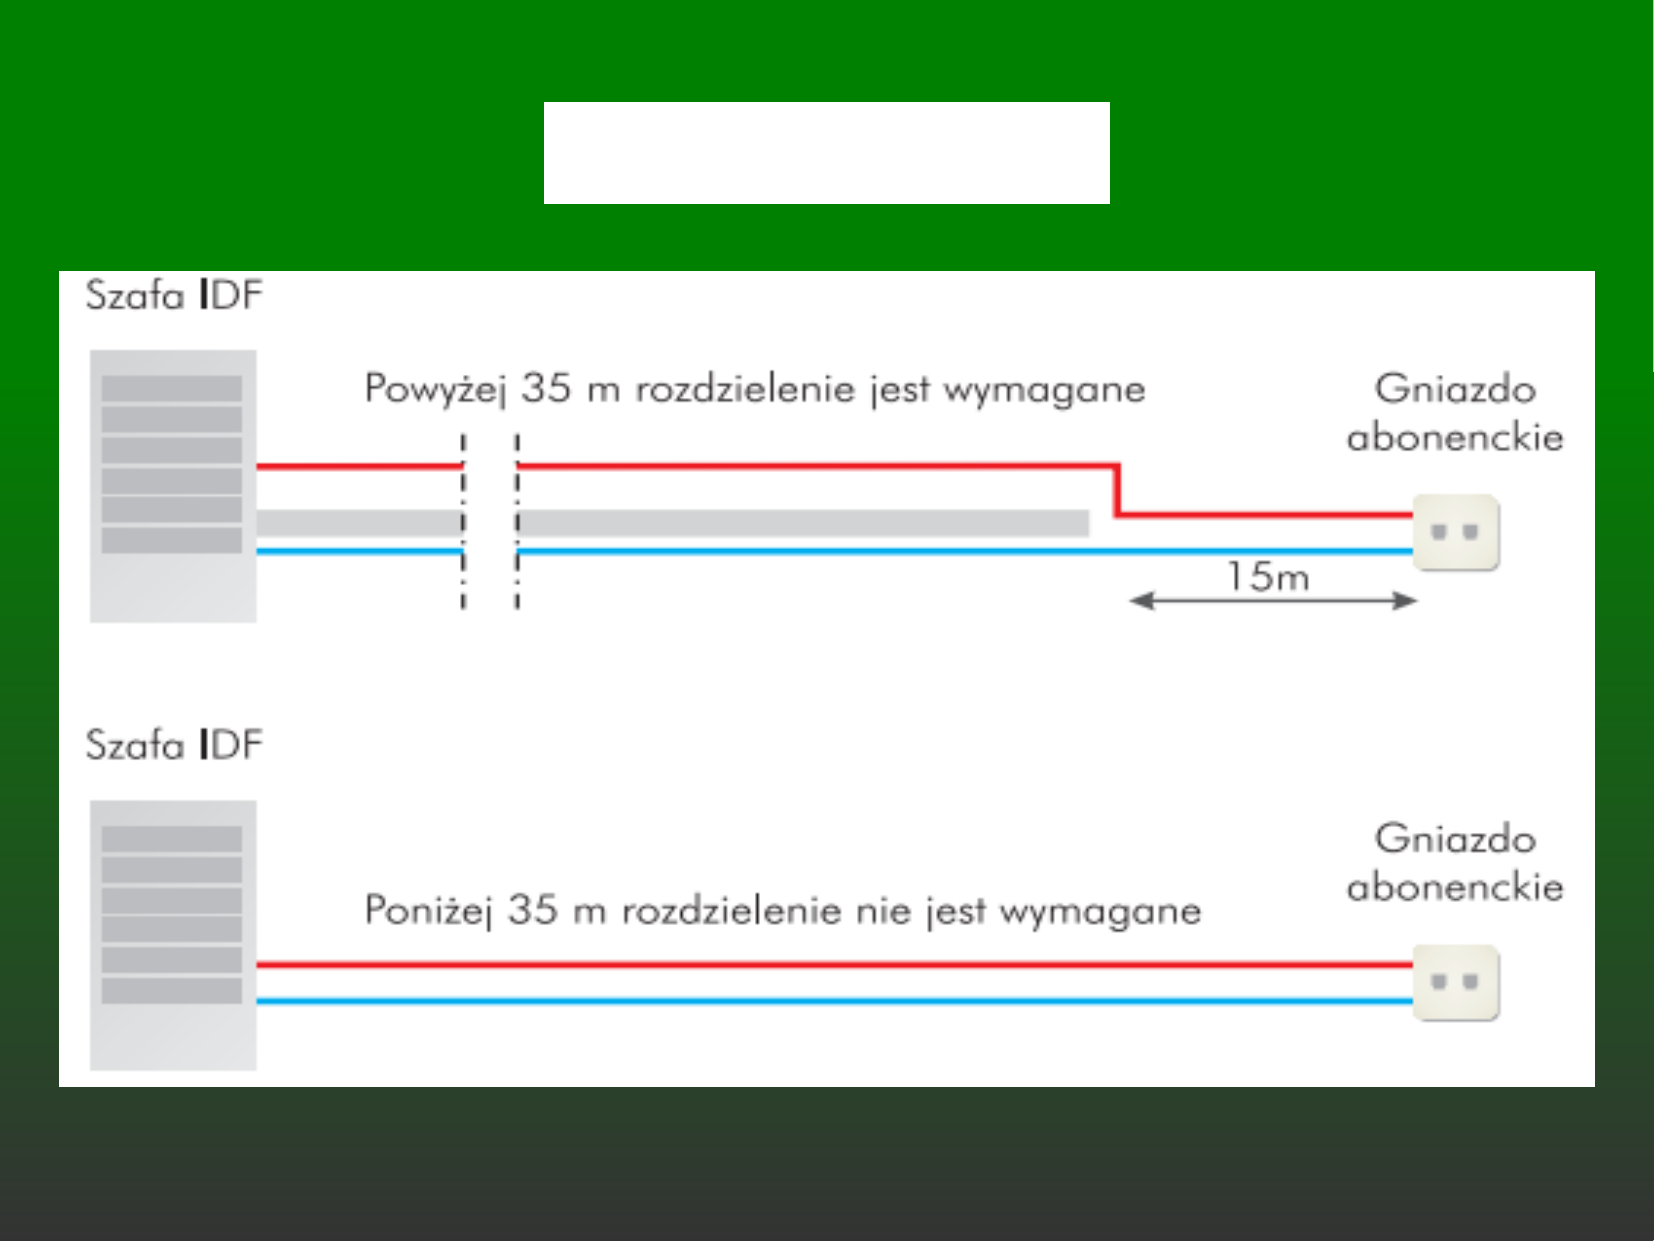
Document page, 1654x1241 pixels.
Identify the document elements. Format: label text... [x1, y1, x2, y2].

picture [59, 271, 1595, 1087]
title PN-EN 50174 [82, 49, 1571, 257]
